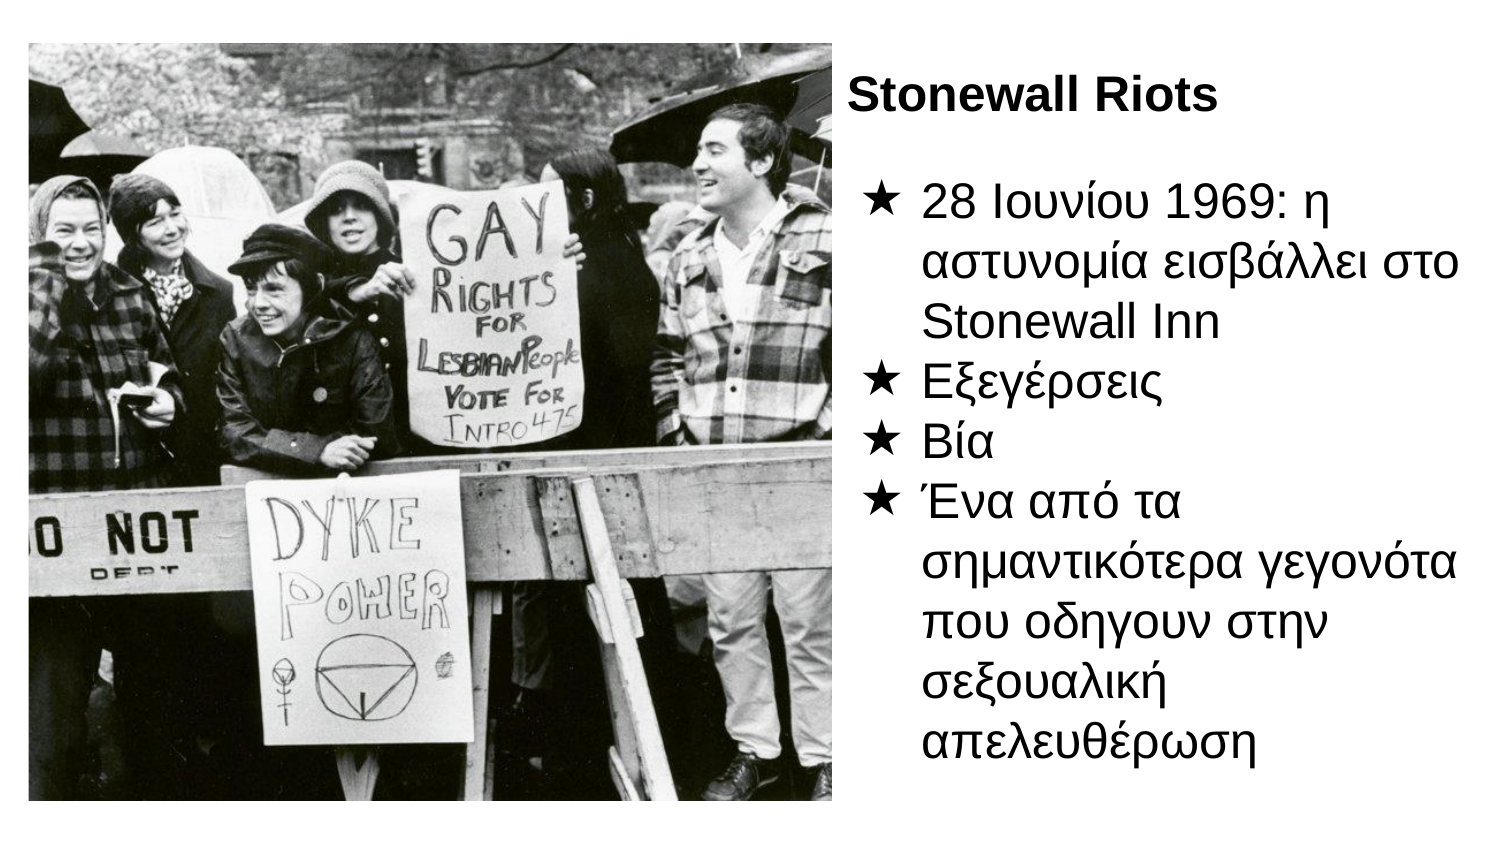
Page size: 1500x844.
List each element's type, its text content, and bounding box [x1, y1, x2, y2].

picture [28, 43, 832, 801]
text_box Stonewall Riots 28 Ιουνίου 1969: η αστυνομία εισβάλλει στο Stonewall Inn Εξεγέρσεις Βία Ένα από τα σημαντικότερα γεγονότα που οδηγουν στην σεξουαλική απελευθέρωση [831, 46, 1476, 784]
